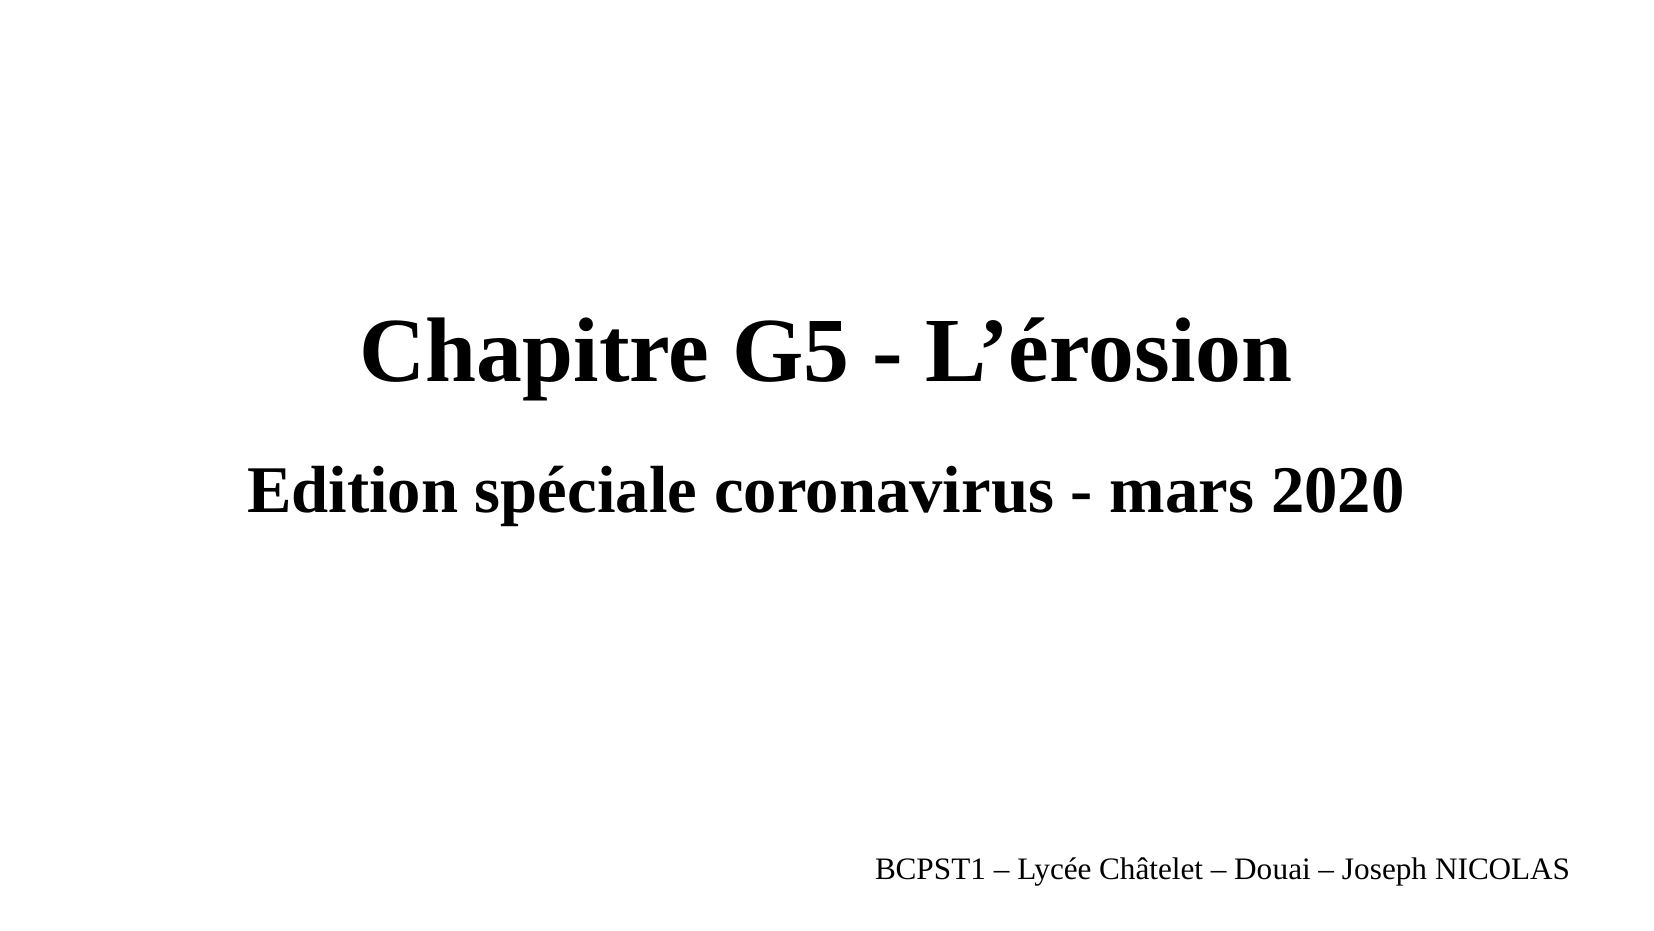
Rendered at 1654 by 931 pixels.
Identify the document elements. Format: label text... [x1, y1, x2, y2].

text_box BCPST1 – Lycée Châtelet – Douai – Joseph NICOLAS [637, 832, 1571, 905]
text_box Edition spéciale coronavirus - mars 2020 [82, 401, 1571, 579]
title Chapitre G5 - L’érosion [82, 273, 1571, 401]
